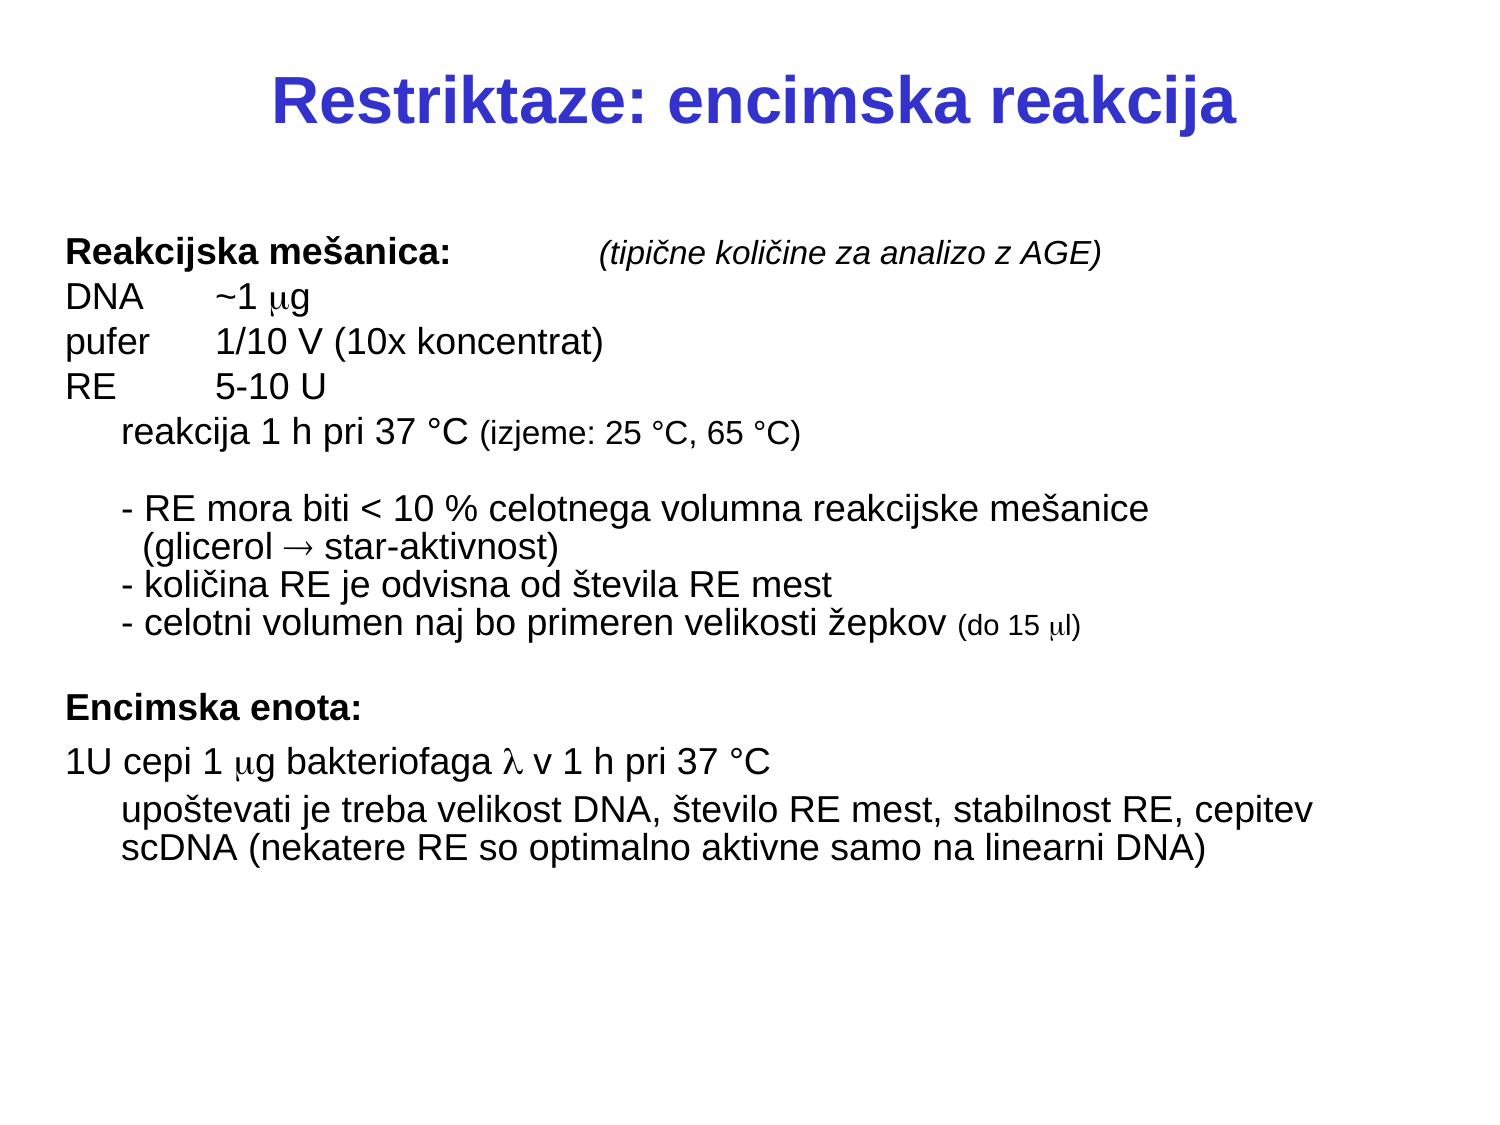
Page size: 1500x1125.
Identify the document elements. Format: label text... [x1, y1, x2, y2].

title Restriktaze: encimska reakcija [116, 49, 1392, 145]
list Reakcijska mešanica: (tipične količine za analizo z AGE) DNA ~1 g pufer 1/10 V (10x koncentrat) RE 5-10 U reakcija 1 h pri 37 °C (izjeme: 25 °C, 65 °C) - RE mora biti < 10 % celotnega volumna reakcijske mešanice (glicerol  star-aktivnost) - količina RE je odvisna od števila RE mest - celotni volumen naj bo primeren velikosti žepkov (do 15 l) Encimska enota: 1U cepi 1 g bakteriofaga  v 1 h pri 37 °C upoštevati je treba velikost DNA, število RE mest, stabilnost RE, cepitev scDNA (nekatere RE so optimalno aktivne samo na linearni DNA) [50, 220, 1434, 1083]
